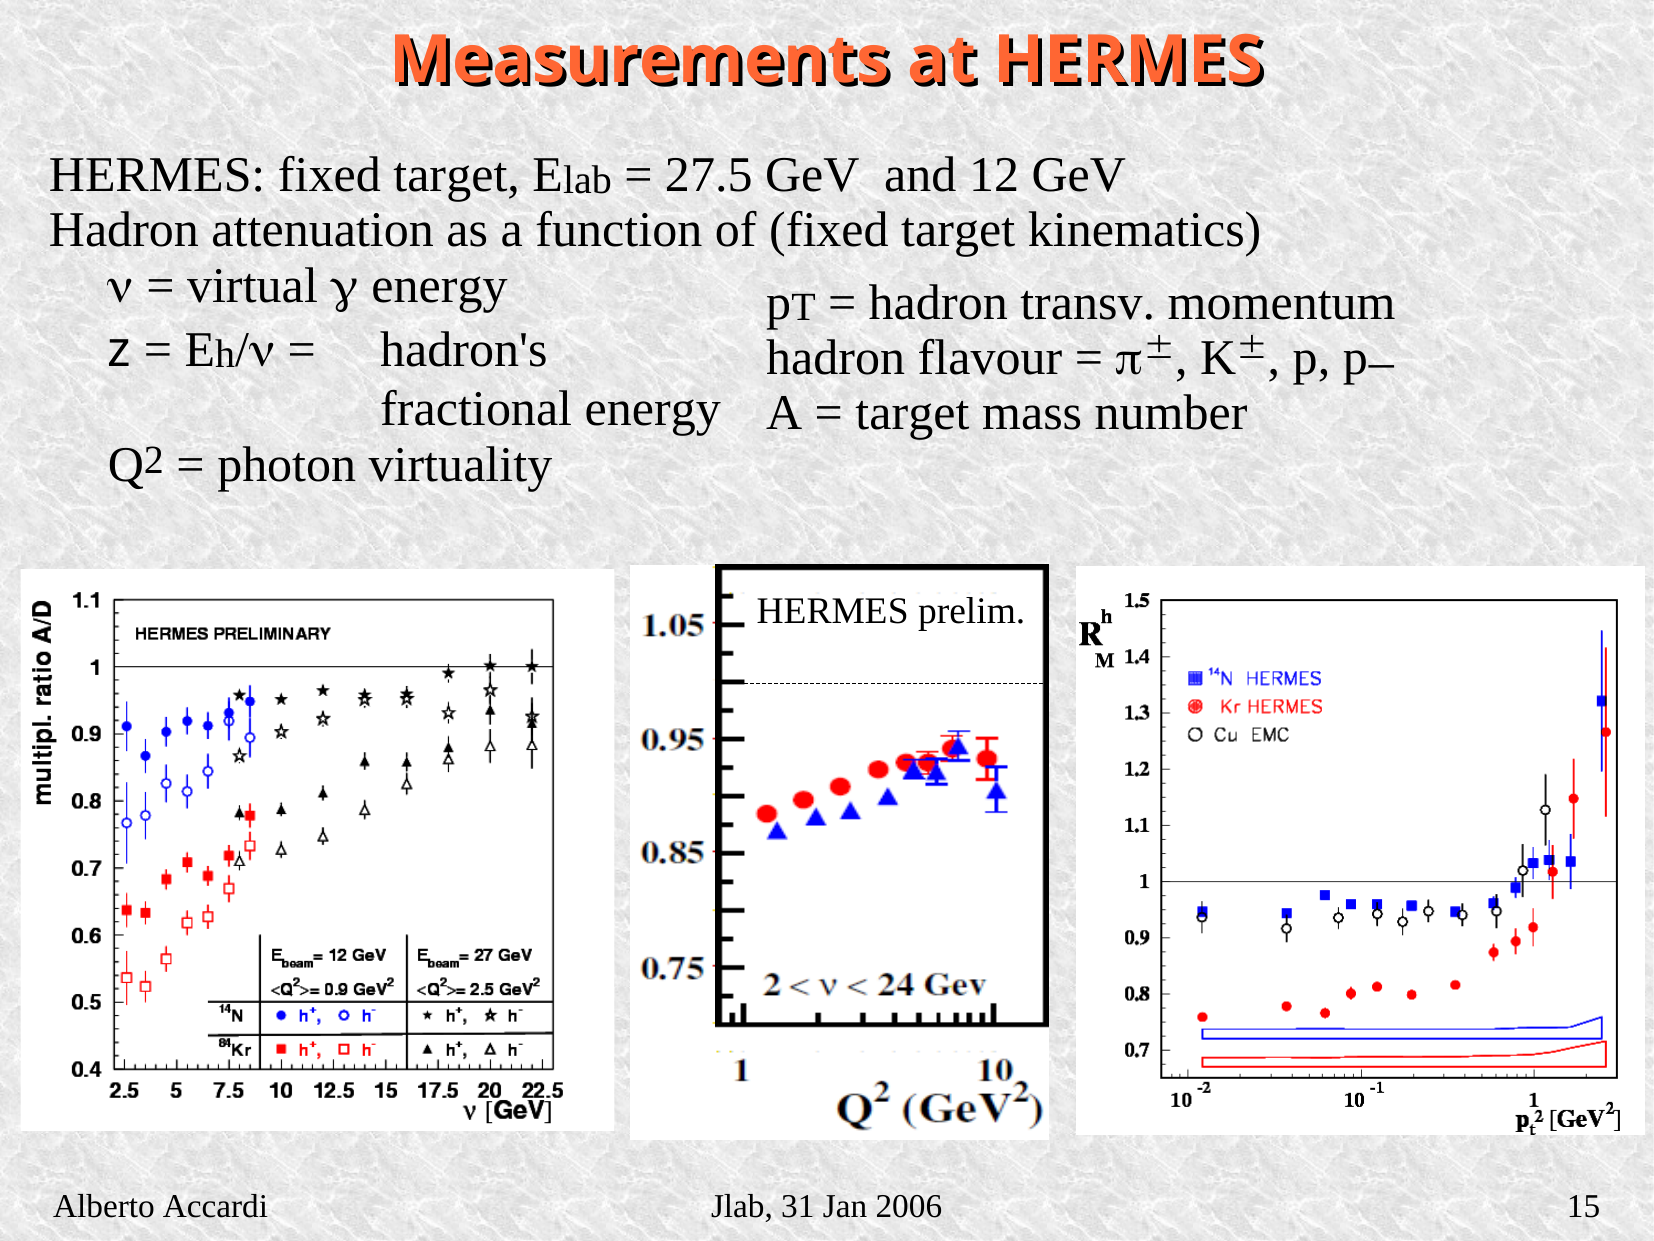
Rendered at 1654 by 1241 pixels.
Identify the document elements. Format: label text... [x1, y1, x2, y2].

text_box pT = hadron transv. momentum hadron flavour = p, K, p, p A = target mass number [692, 267, 1471, 482]
picture [0, 0, 1654, 1241]
text_box HERMES prelim. [741, 582, 1041, 644]
text_box Measurements at HERMES [29, 0, 1625, 127]
text_box HERMES: fixed target, Elab = 27.5 GeV and 12 GeV Hadron attenuation as a function of (fixed target kinematics) n = virtual g energy z = Eh/n = hadron's fractional energy Q2 = photon virtuality [34, 139, 1610, 542]
